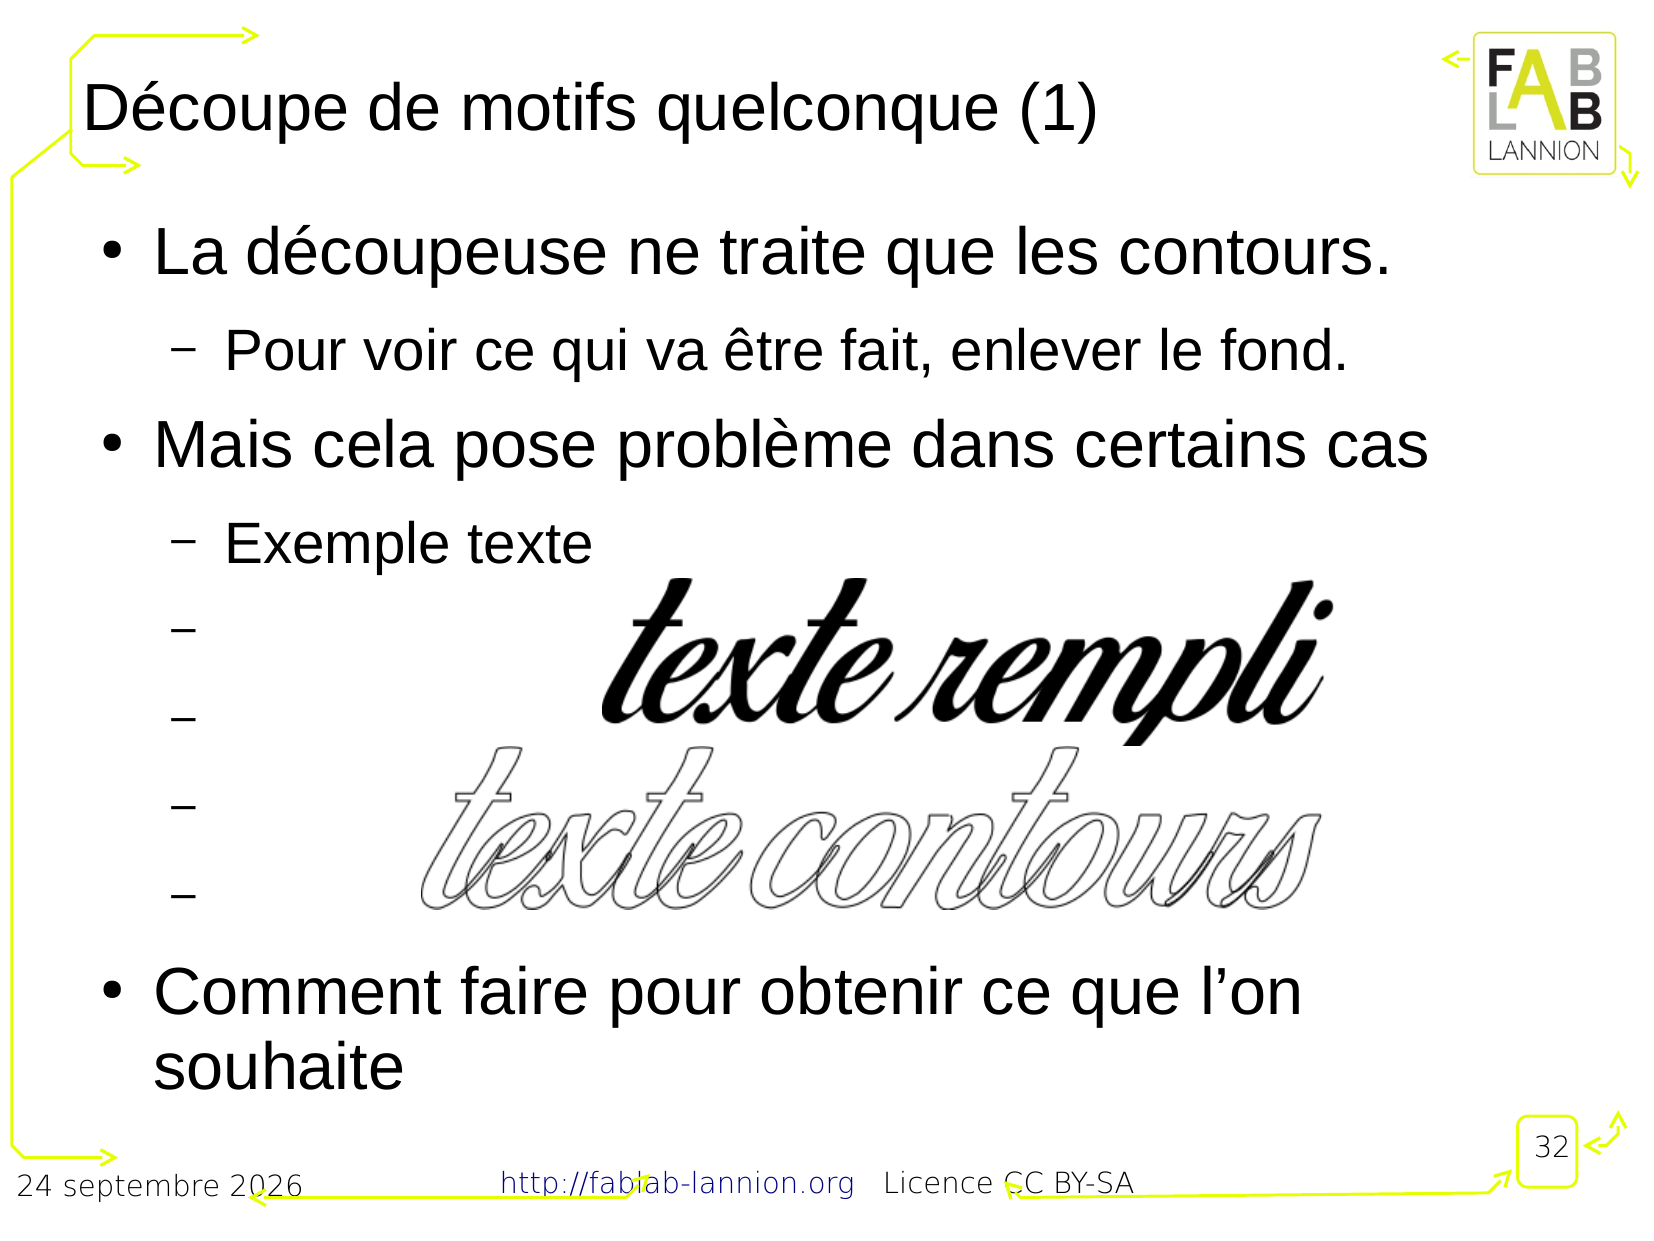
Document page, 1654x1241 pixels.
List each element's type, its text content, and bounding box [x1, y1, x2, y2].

picture [1470, 29, 1619, 178]
list La découpeuse ne traite que les contours. Pour voir ce qui va être fait, enlever le fond. Mais cela pose problème dans certains cas Exemple texte Comment faire pour obtenir ce que l’on souhaite [82, 213, 1571, 1075]
title Découpe de motifs quelconque (1) [82, 49, 1441, 166]
picture [421, 578, 1335, 910]
